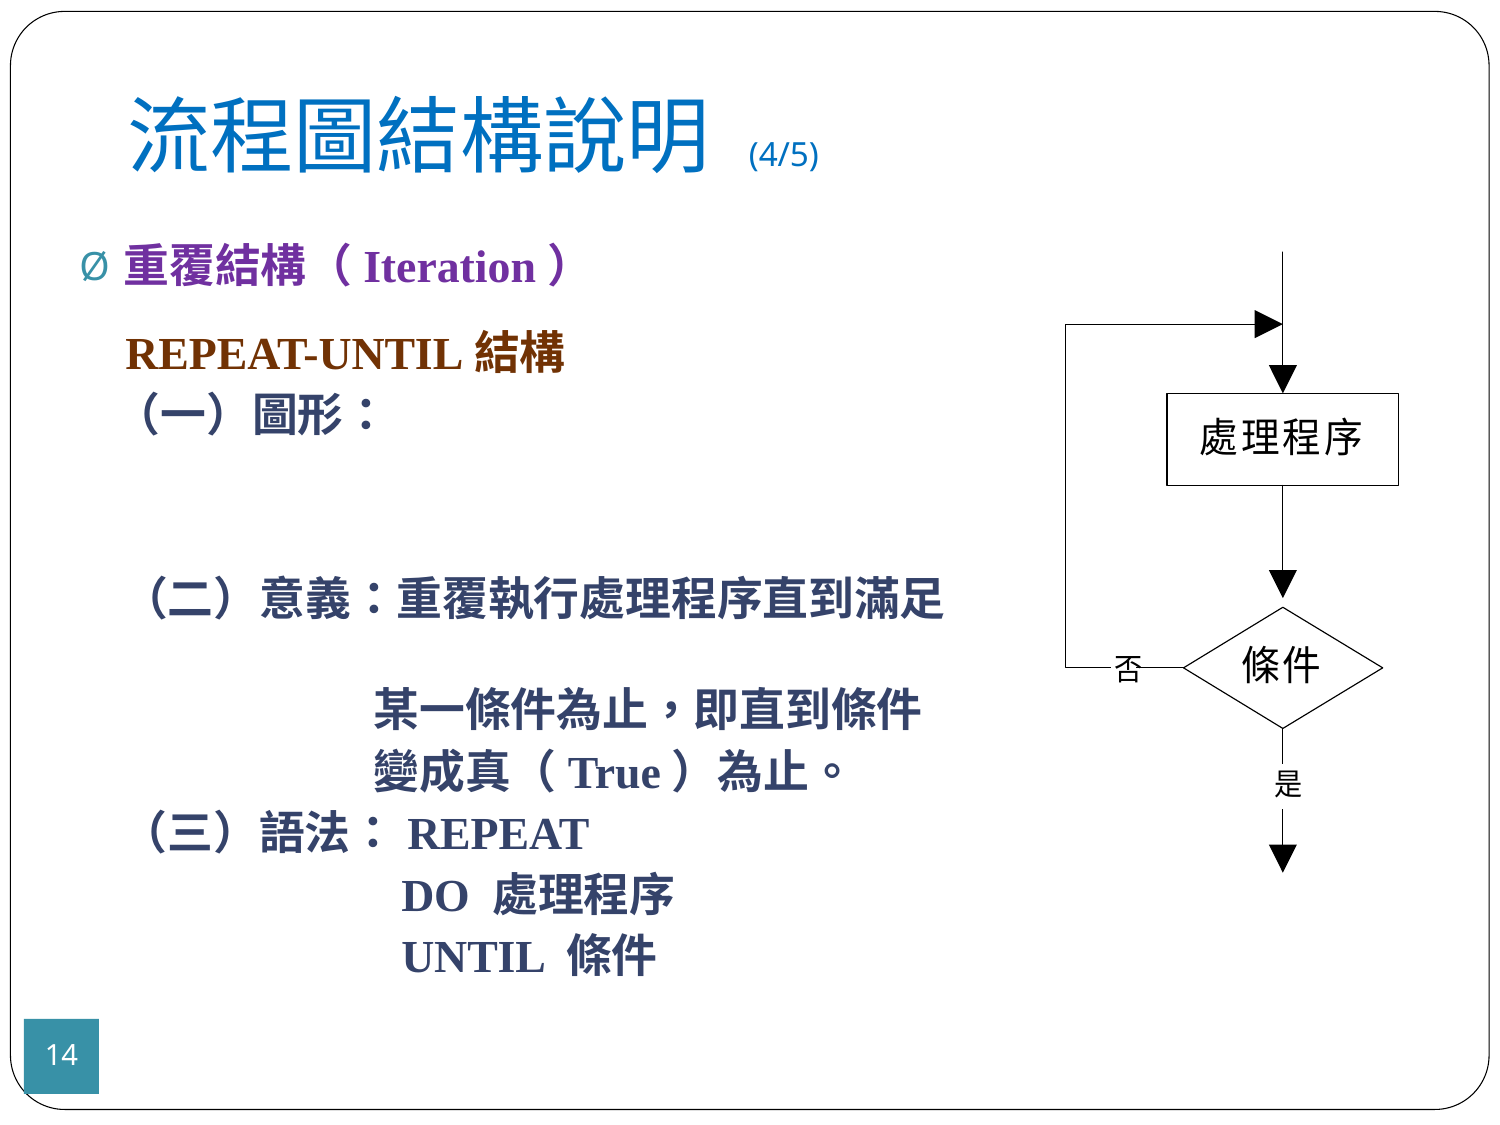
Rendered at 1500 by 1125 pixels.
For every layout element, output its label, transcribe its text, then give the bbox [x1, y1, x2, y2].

title 流程圖結構說明 (4/5) [112, 54, 1388, 199]
chart [973, 231, 1401, 894]
text_box 14 [23, 1018, 99, 1094]
text_box 重覆結構（Iteration） REPEAT-UNTIL結構 （一）圖形： （二）意義：重覆執行處理程序直到滿足 某一條件為止，即直到條件 變成真（True）為止。 （三）語法：REPEAT DO 處理程序 UNTIL 條件 [64, 235, 961, 976]
